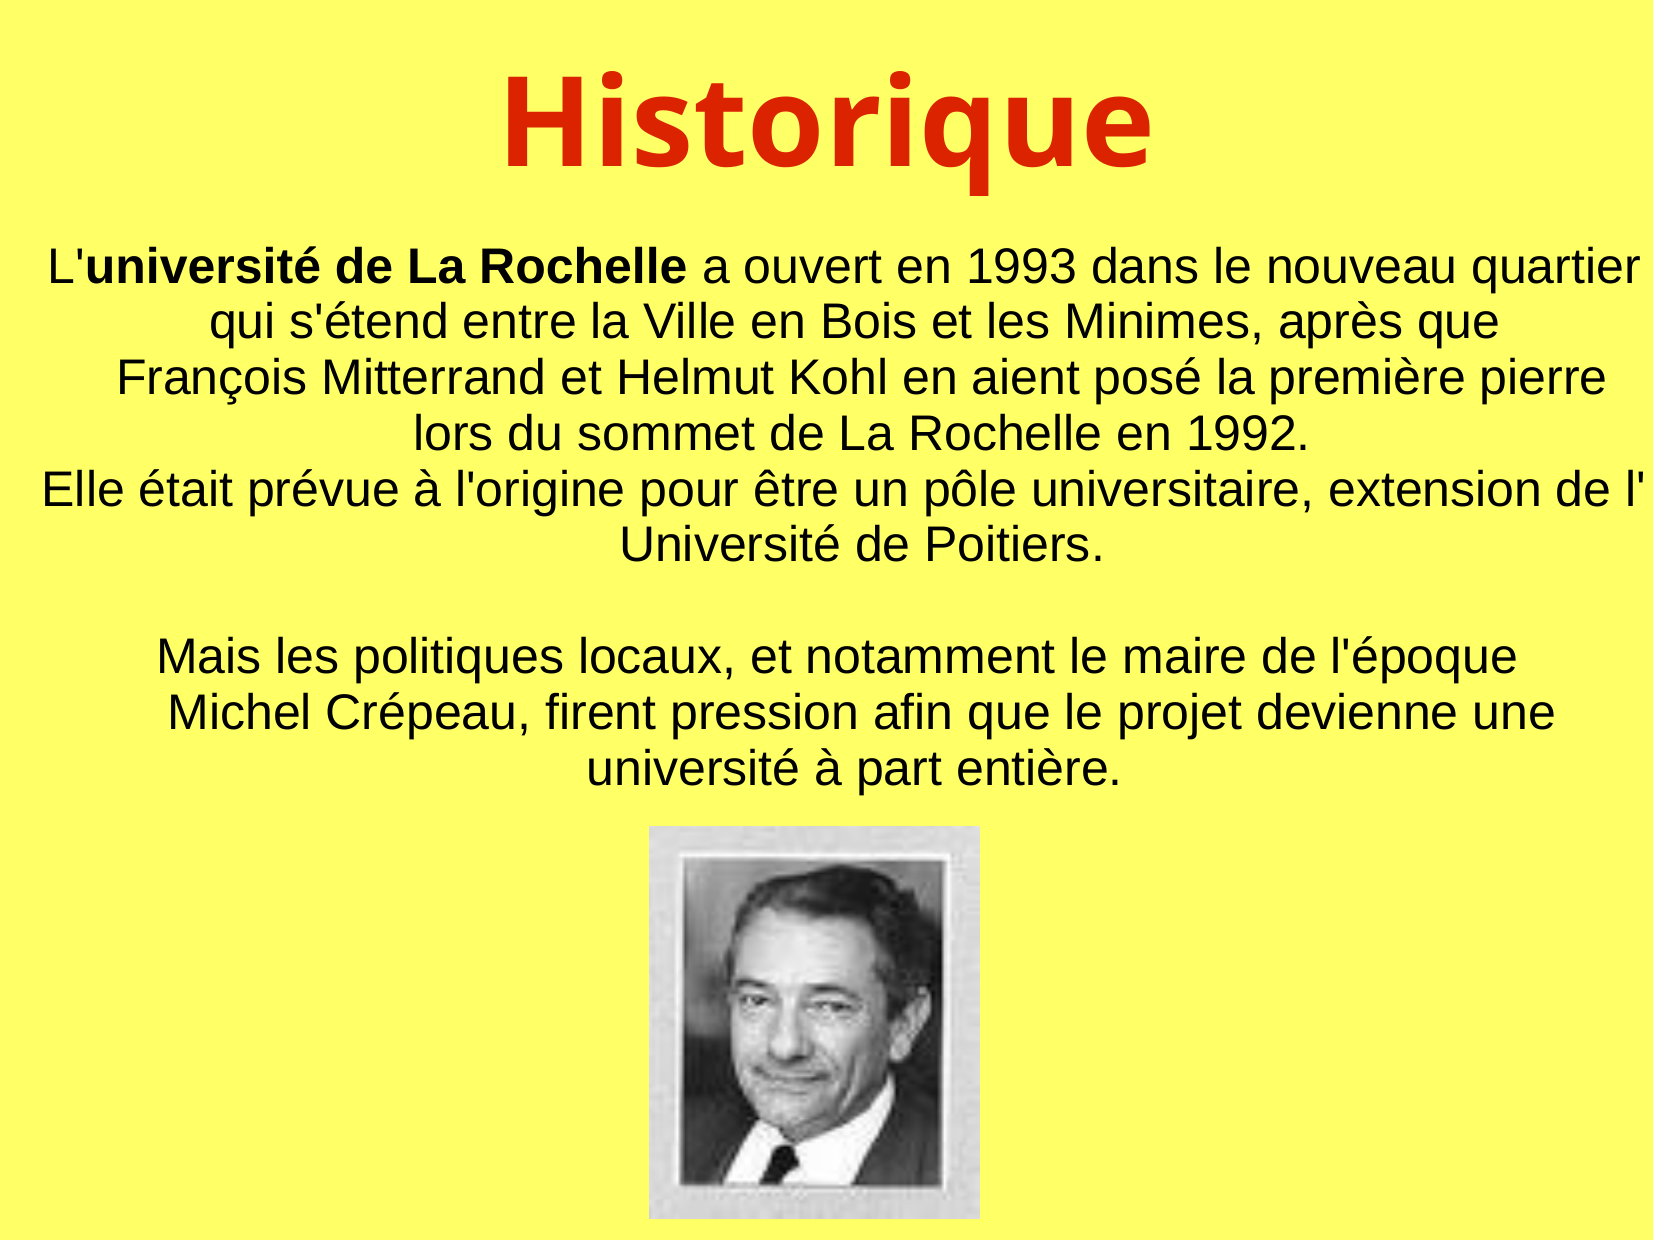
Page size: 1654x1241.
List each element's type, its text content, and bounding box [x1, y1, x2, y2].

subtitle L'université de La Rochelle a ouvert en 1993 dans le nouveau quartier qui s'étend entre la Ville en Bois et les Minimes, après que François Mitterrand et Helmut Kohl en aient posé la première pierre lors du sommet de La Rochelle en 1992. Elle était prévue à l'origine pour être un pôle universitaire, extension de l'Université de Poitiers. Mais les politiques locaux, et notamment le maire de l'époque Michel Crépeau, firent pression afin que le projet devienne une université à part entière. [0, 237, 1654, 1034]
text_box Historique [0, 0, 1654, 237]
picture [649, 826, 980, 1219]
